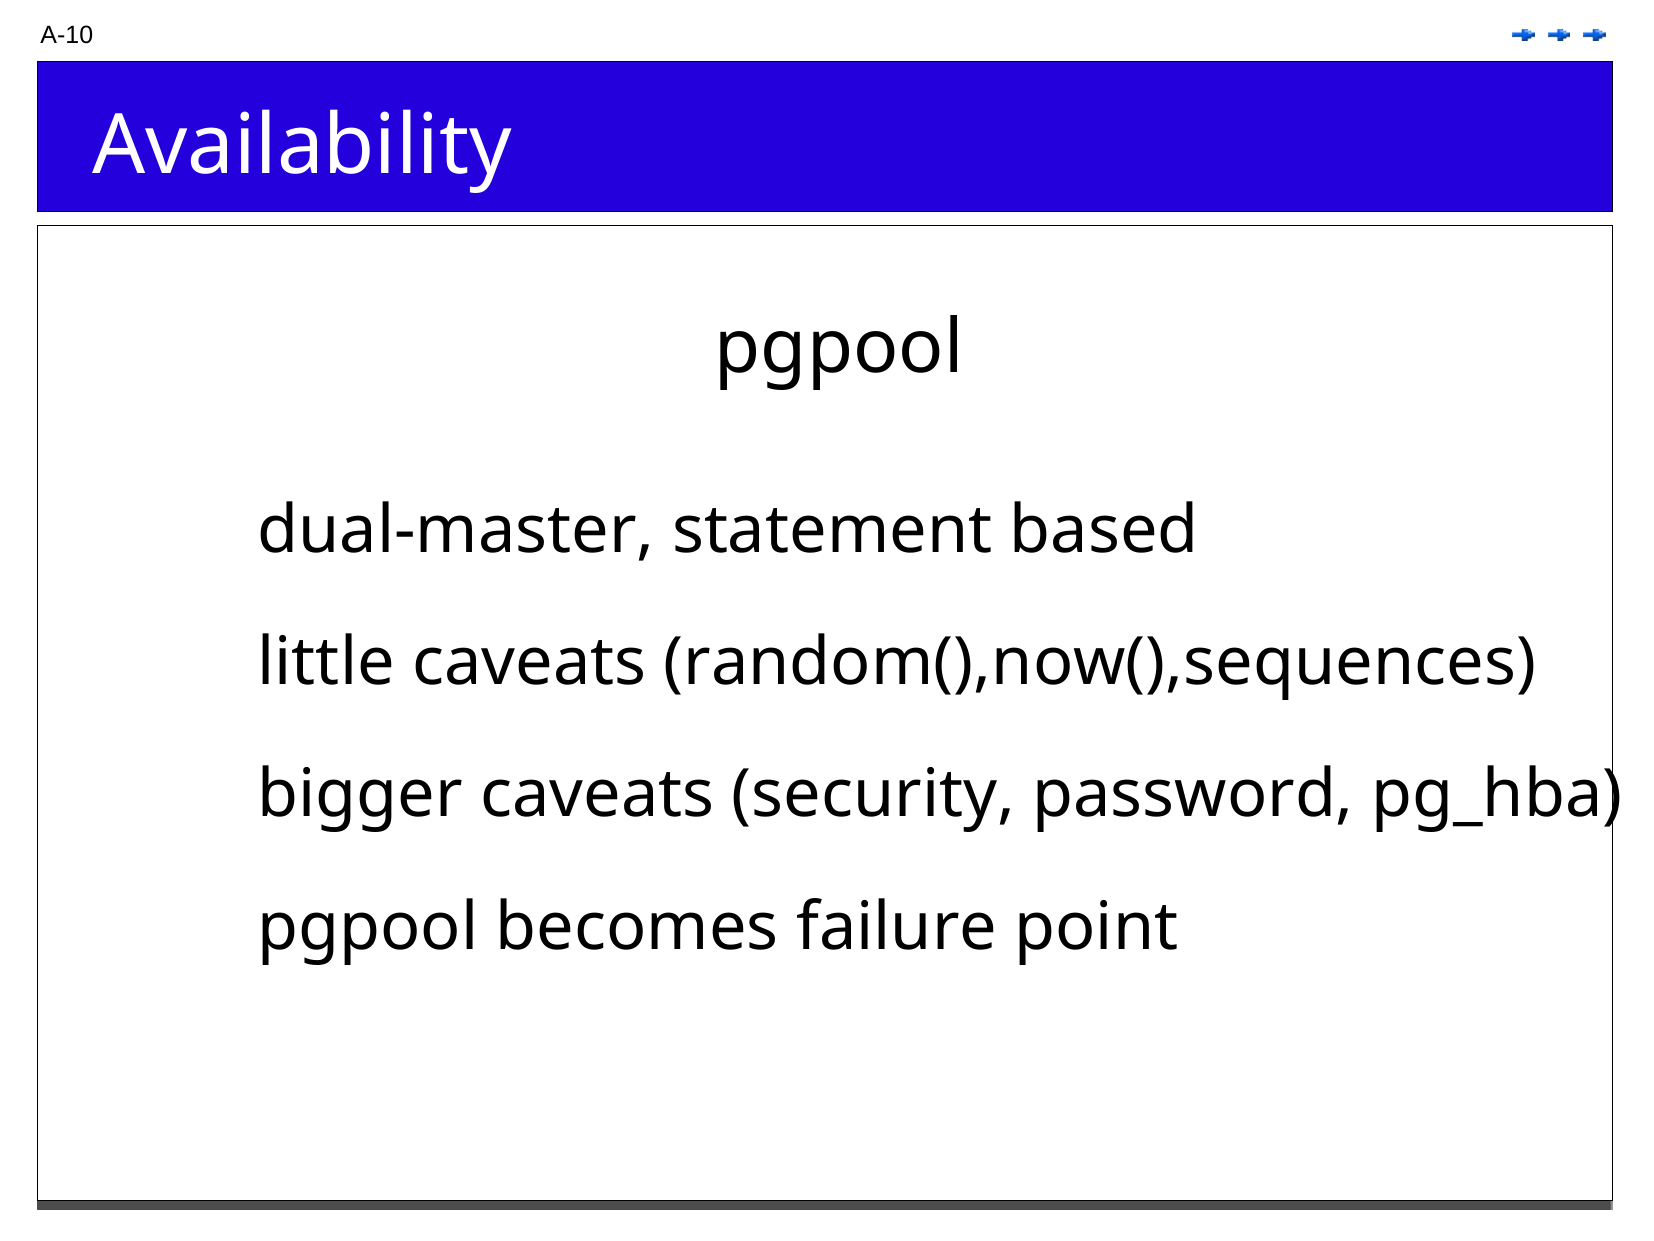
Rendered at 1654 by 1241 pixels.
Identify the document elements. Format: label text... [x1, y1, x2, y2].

text_box A-10 [25, 13, 113, 70]
text_box [37, 61, 1613, 212]
text_box pgpool [699, 284, 954, 390]
text_box Availability [77, 77, 517, 193]
text_box [37, 225, 1613, 1201]
picture [1512, 29, 1535, 41]
picture [1548, 29, 1570, 41]
text_box dual-master, statement based little caveats (random(),now(),sequences) bigger caveats (security, password, pg_hba) pgpool becomes failure point [225, 474, 1575, 935]
picture [1583, 29, 1606, 41]
